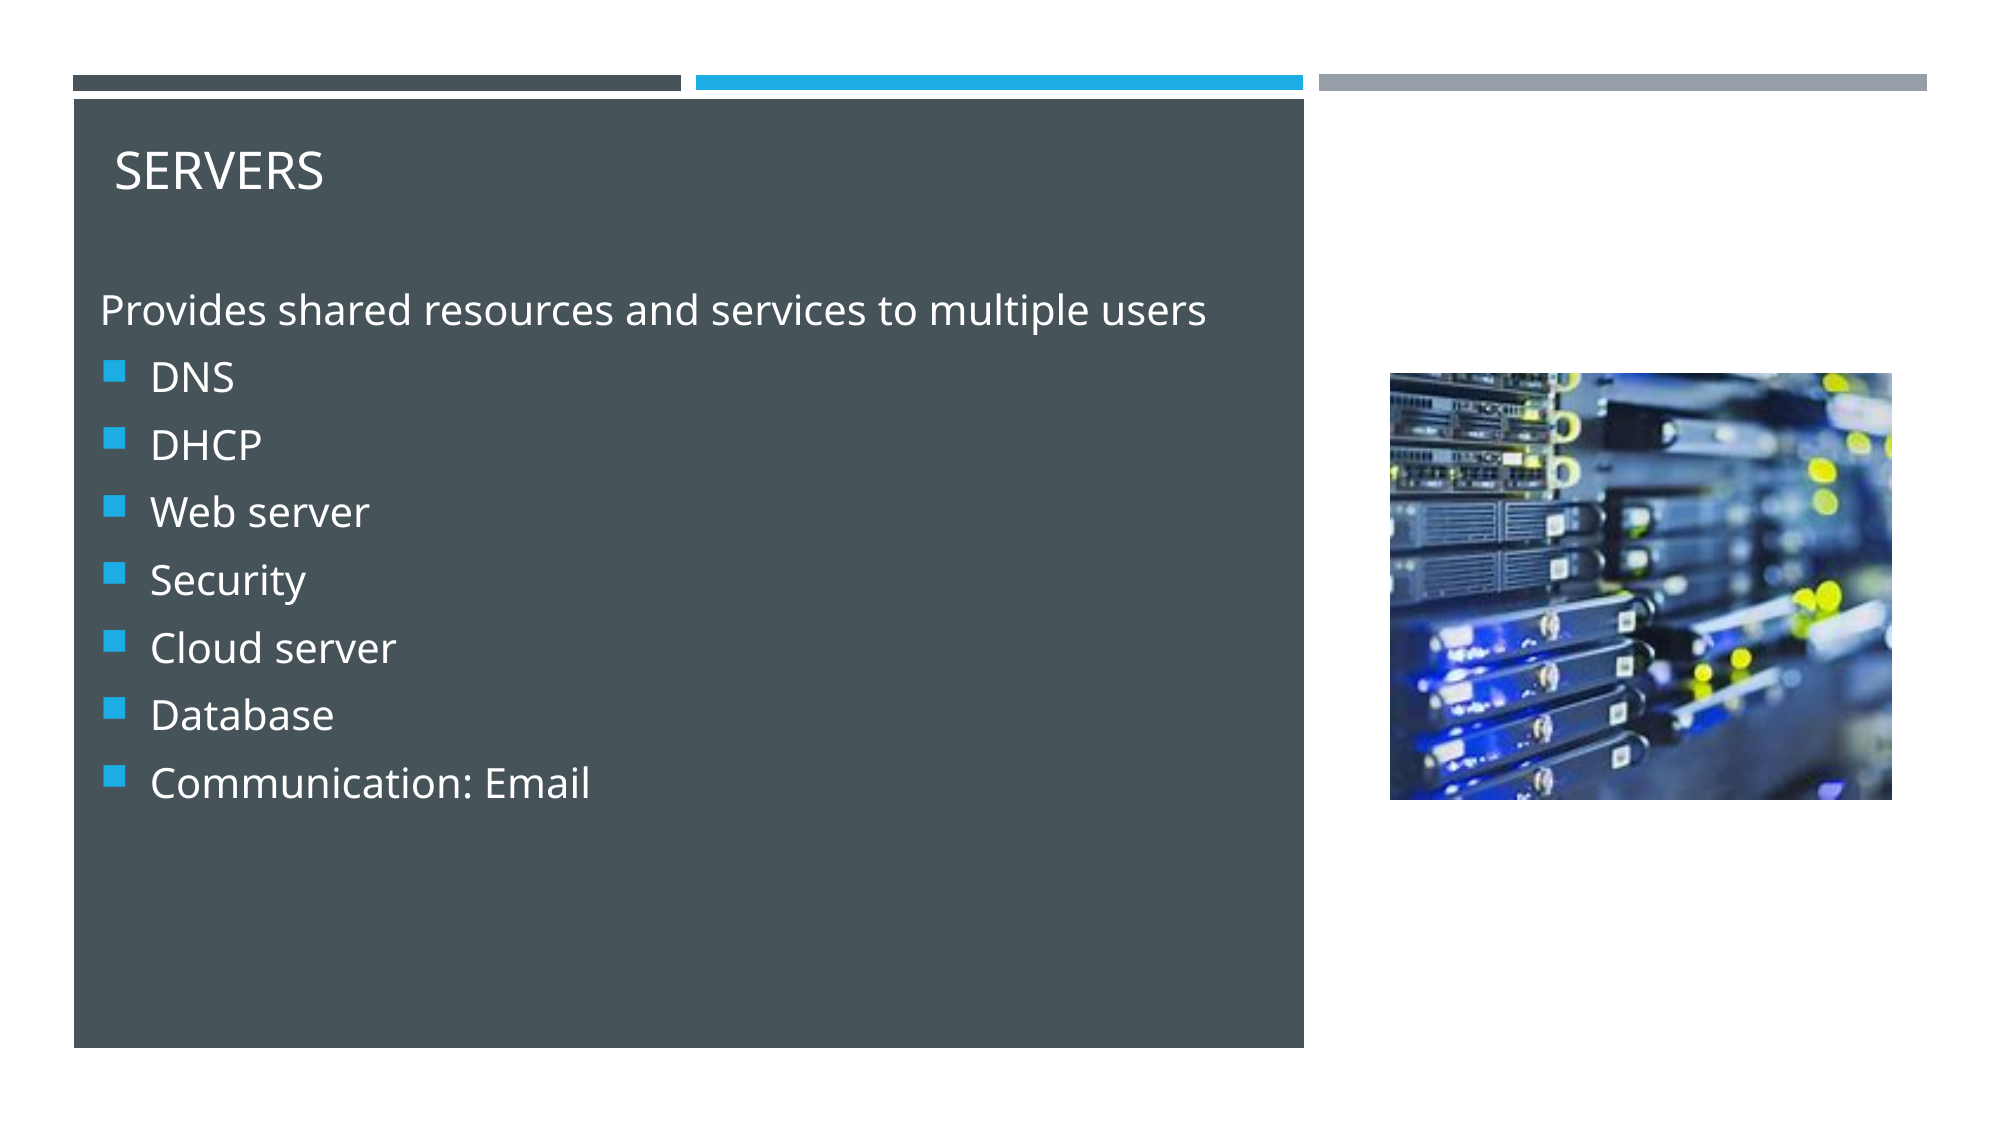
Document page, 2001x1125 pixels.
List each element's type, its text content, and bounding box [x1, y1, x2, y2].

list Provides shared resources and services to multiple users DNS DHCP Web server Security Cloud server Database Communication: Email [84, 231, 1282, 854]
title servers [99, 122, 1190, 208]
text_box [0, 0, 2000, 1125]
picture [1390, 373, 1892, 800]
